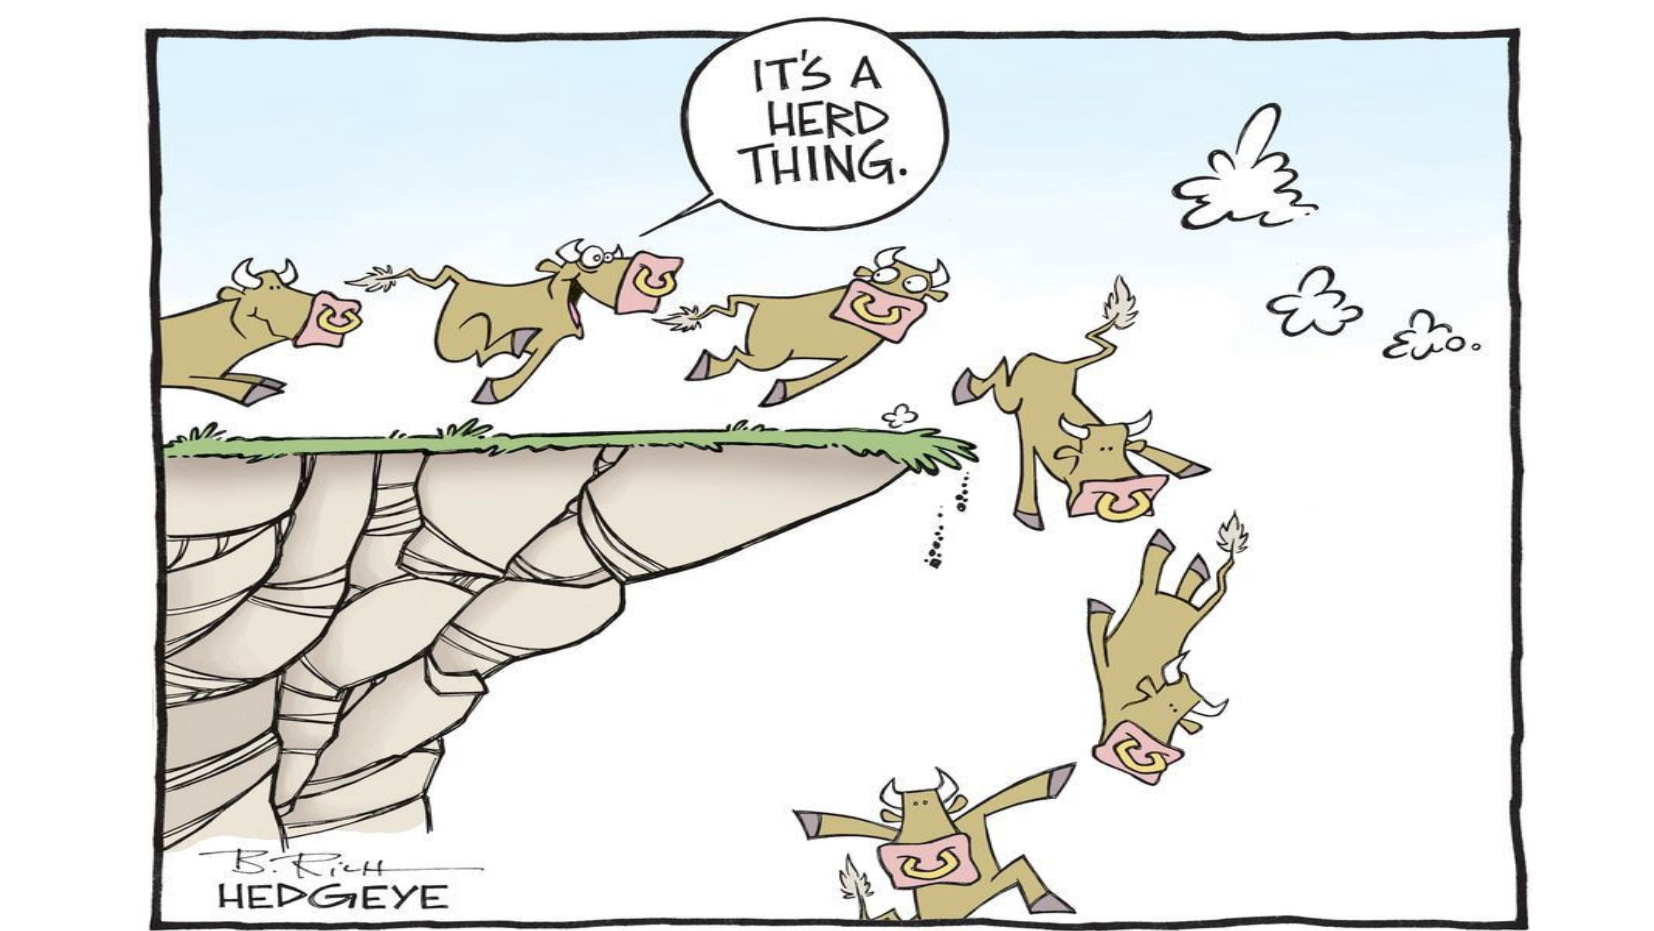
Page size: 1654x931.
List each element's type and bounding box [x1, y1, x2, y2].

picture [137, 3, 1533, 931]
